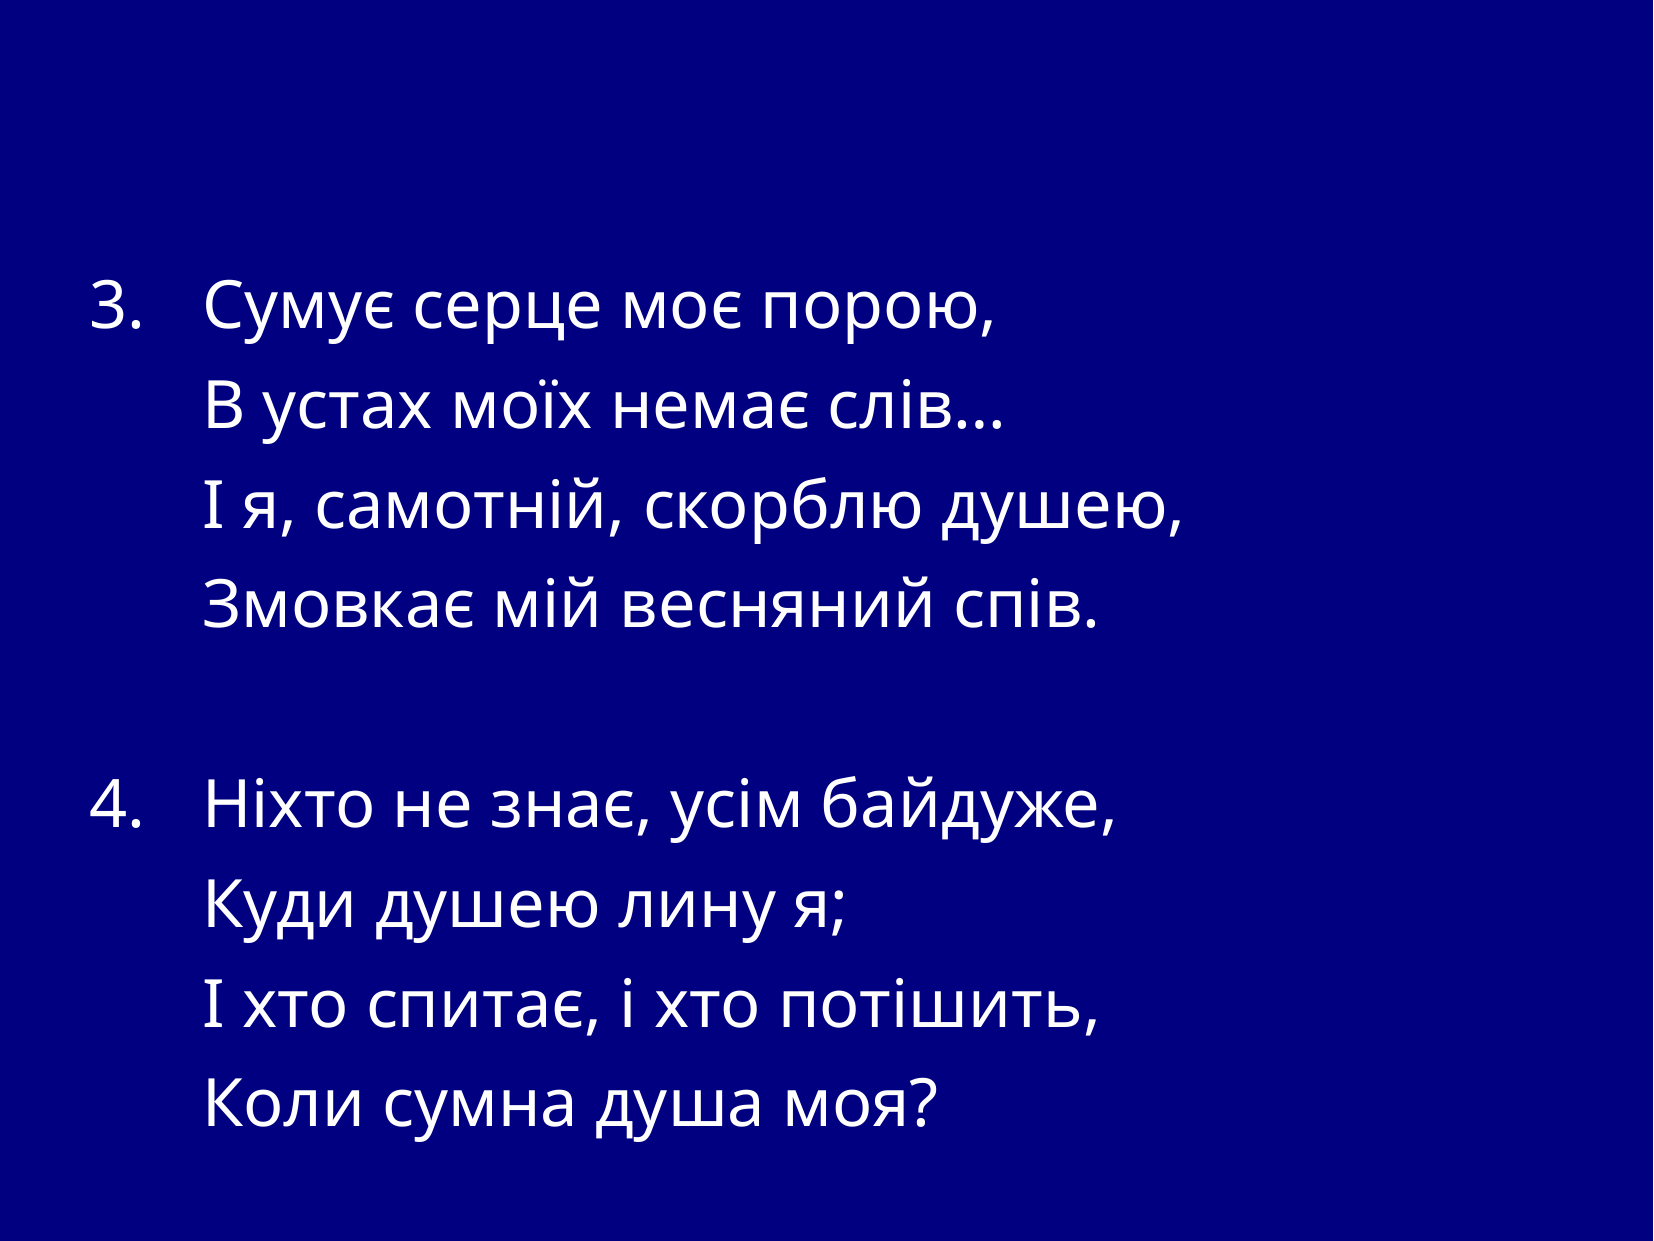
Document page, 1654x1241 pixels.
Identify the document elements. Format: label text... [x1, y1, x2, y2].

text_box 3. Сумує серце моє порою, В устах моїх немає слів… І я, самотній, скорблю душею, Змовкає мій весняний спів. 4. Ніхто не знає, усім байдуже, Куди душею лину я; І хто спитає, і хто потішить, Коли сумна душа моя? [75, 150, 1576, 1163]
